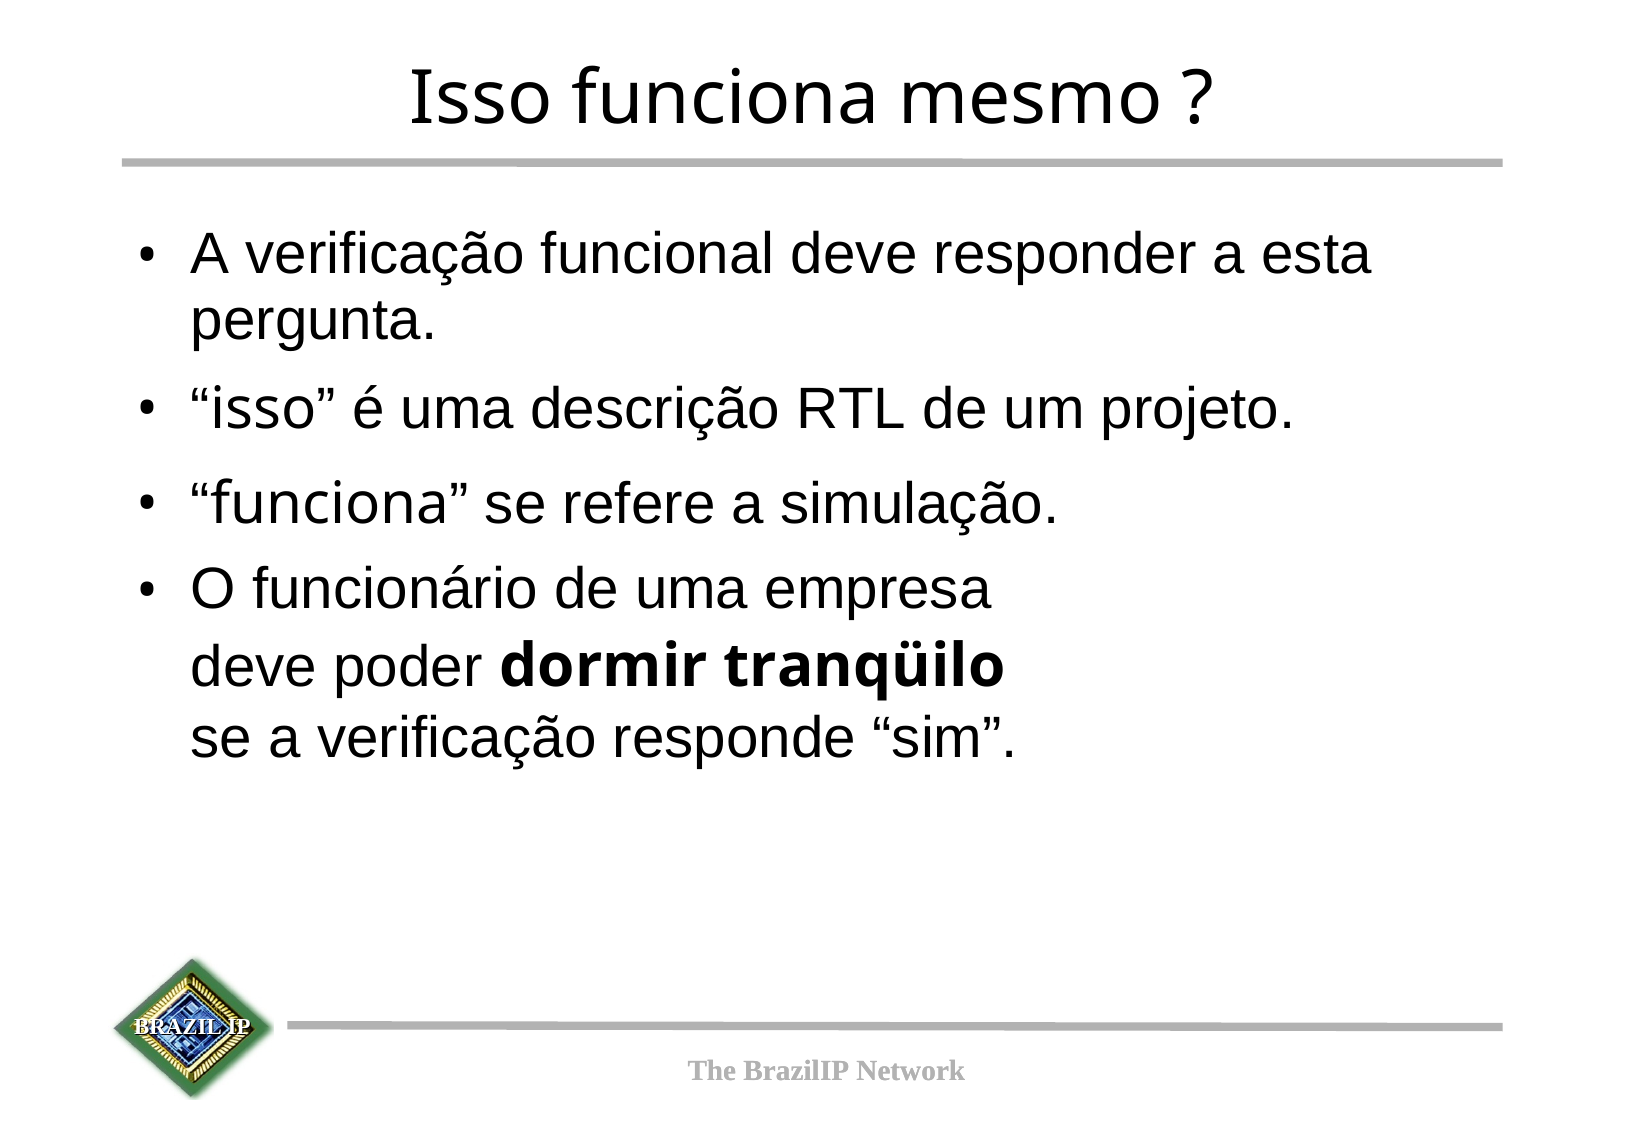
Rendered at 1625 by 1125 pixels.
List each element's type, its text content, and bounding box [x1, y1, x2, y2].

list A verificação funcional deve responder a esta pergunta. “isso” é uma descrição RTL de um projeto. “funciona” se refere a simulação. O funcionário de uma empresa deve poder dormir tranqüilo se a verificação responde “sim”. [121, 212, 1488, 943]
picture [108, 953, 274, 1100]
title Isso funciona mesmo ? [121, 41, 1503, 147]
